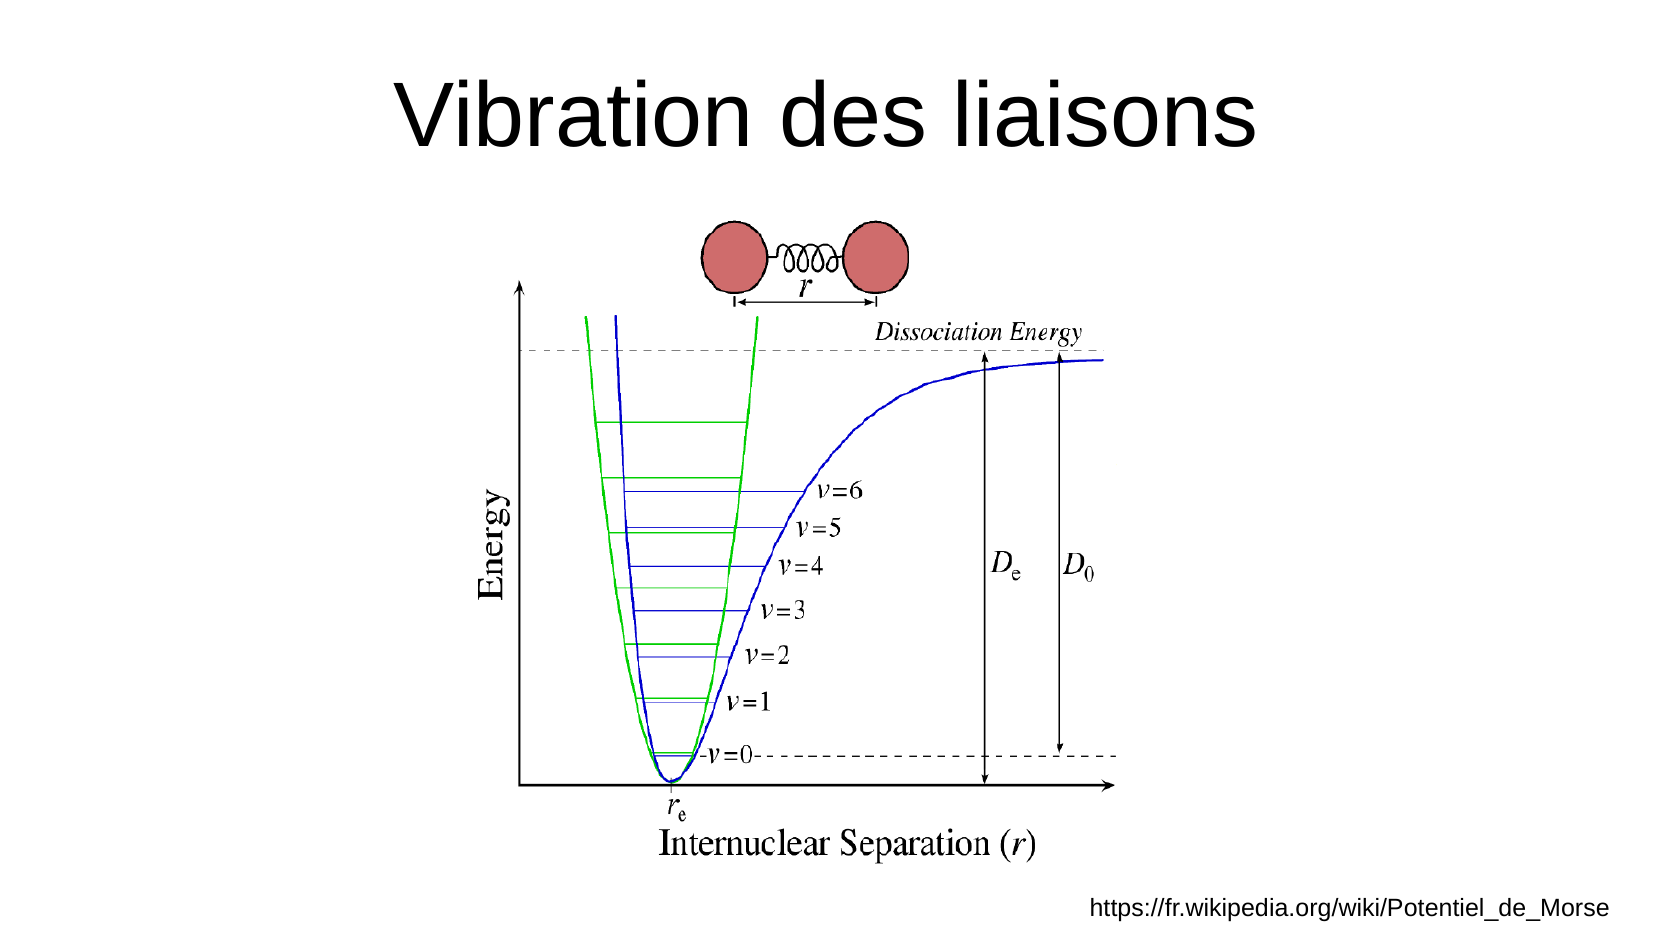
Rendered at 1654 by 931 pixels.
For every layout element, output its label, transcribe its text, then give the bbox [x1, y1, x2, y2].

title Vibration des liaisons [82, 37, 1571, 193]
picture [397, 188, 1217, 874]
text_box https://fr.wikipedia.org/wiki/Potentiel_de_Morse [1074, 885, 1654, 931]
